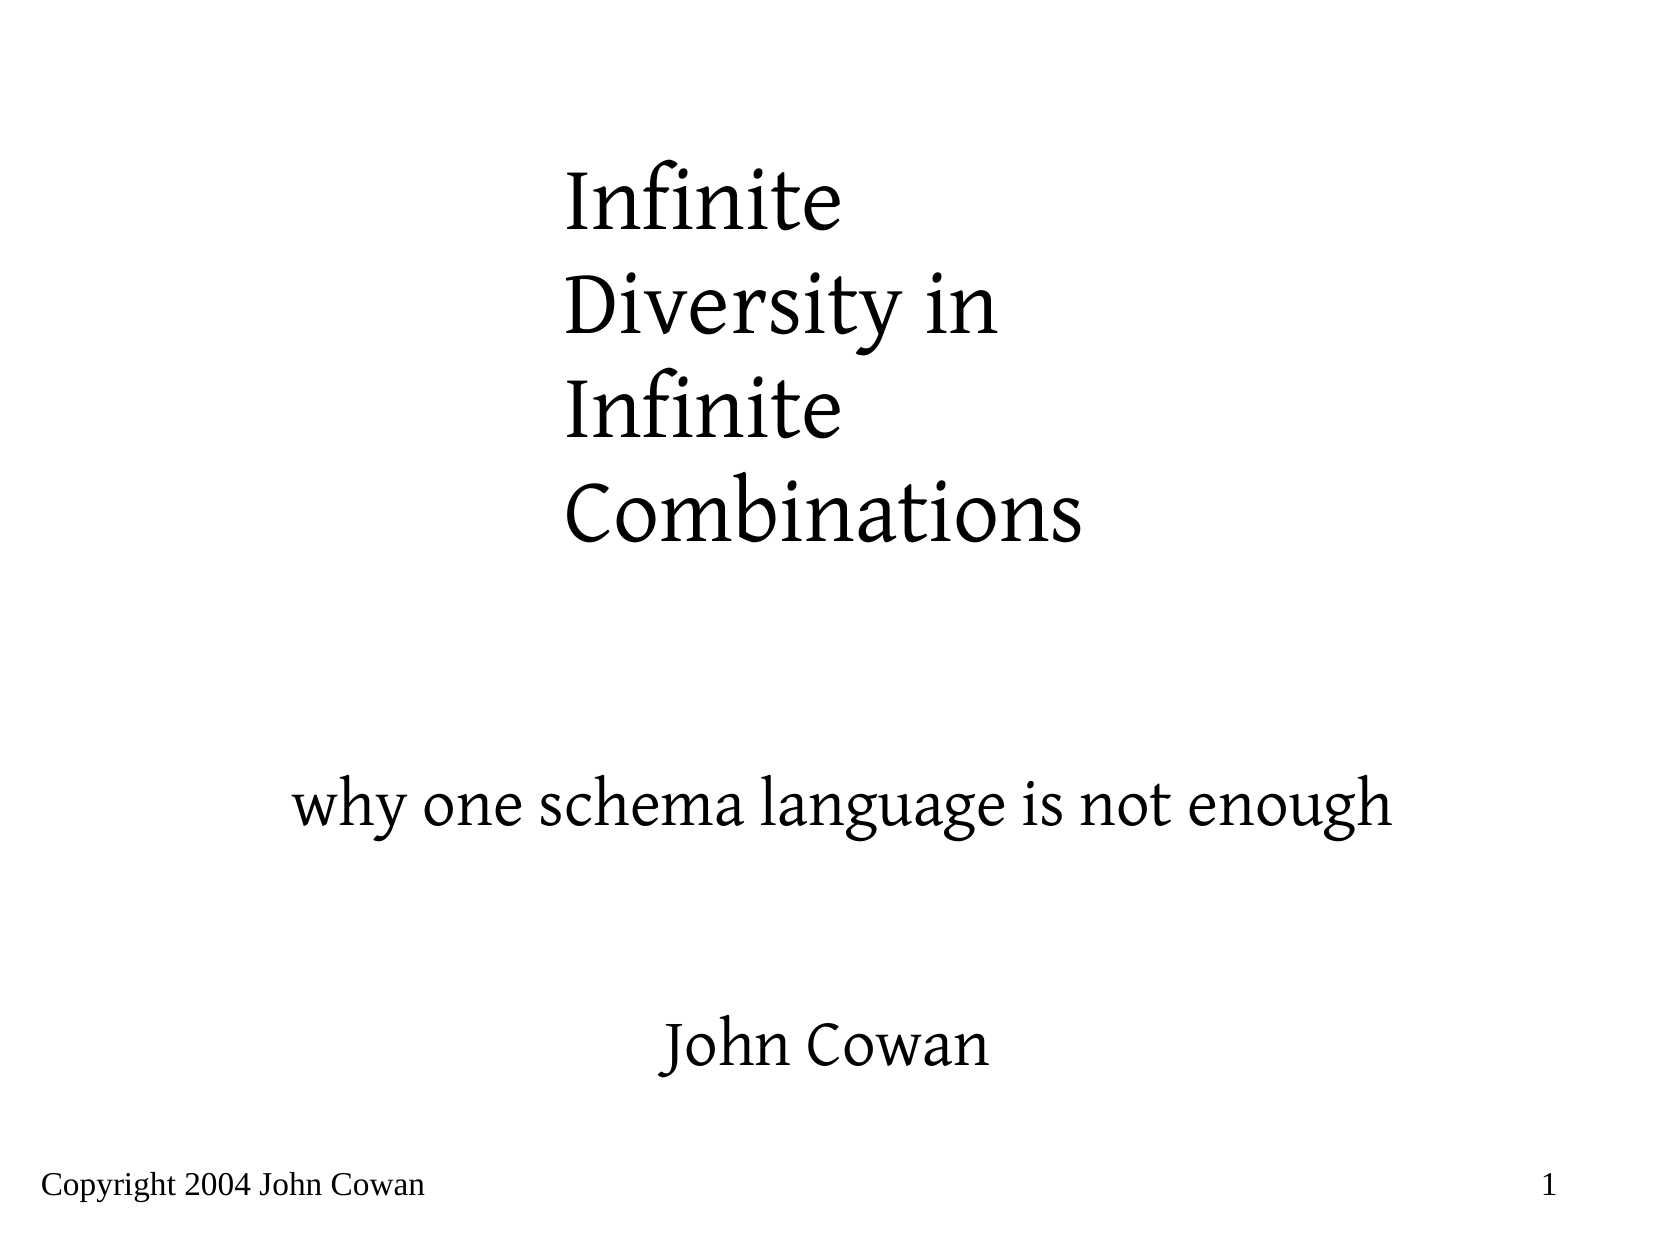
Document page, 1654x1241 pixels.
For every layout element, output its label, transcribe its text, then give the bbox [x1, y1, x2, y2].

text_box John Cowan [121, 966, 1534, 1127]
subtitle why one schema language is not enough [119, 725, 1532, 886]
title Infinite Diversity in Infinite Combinations [114, 43, 1527, 674]
